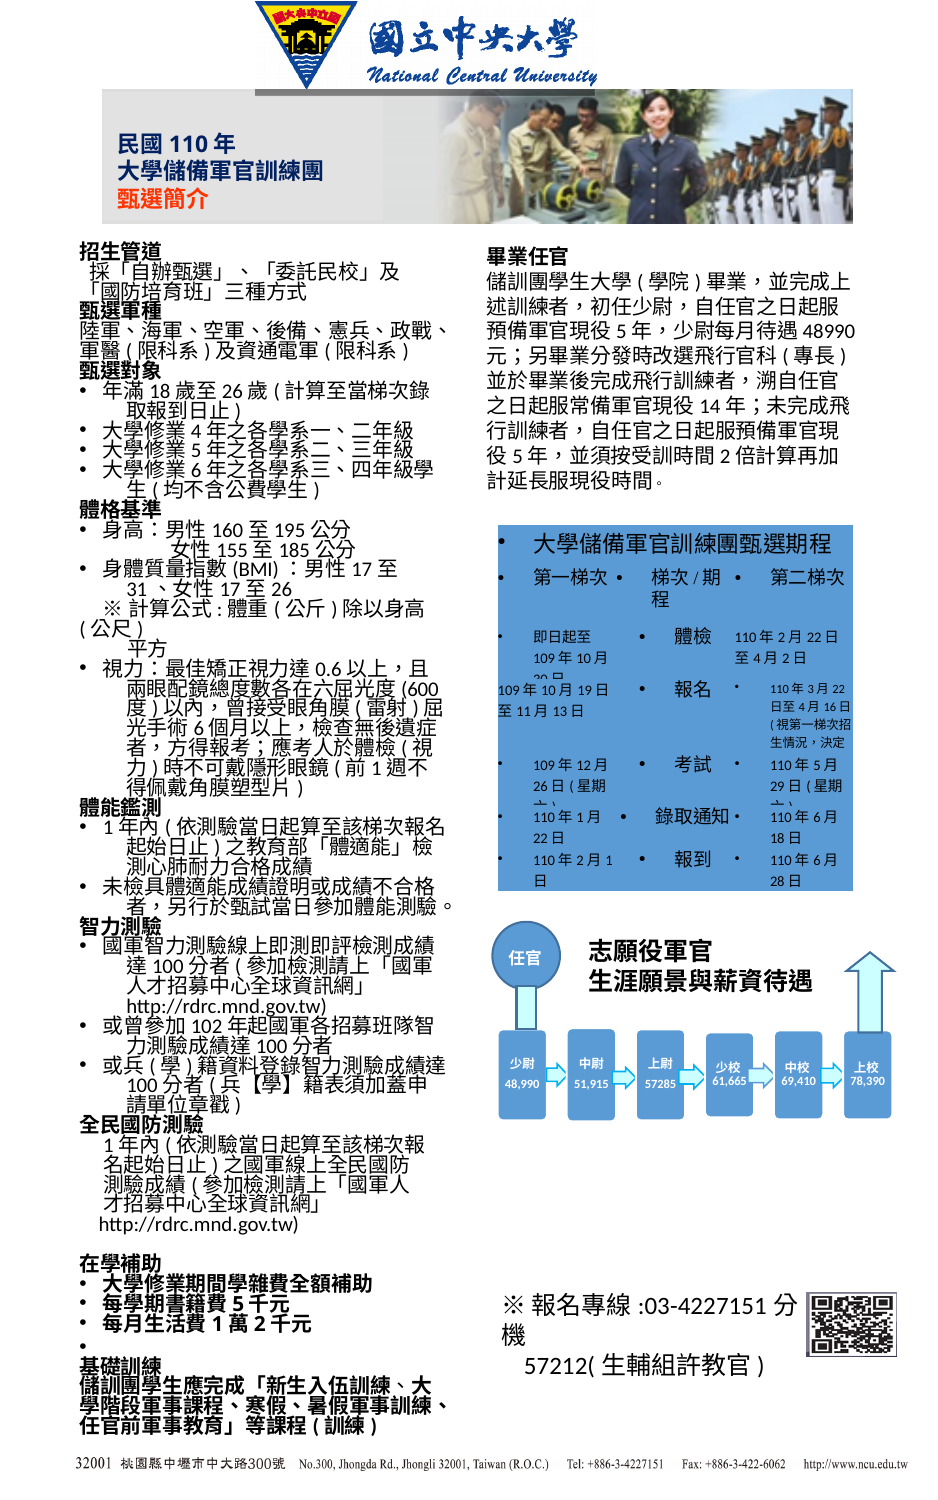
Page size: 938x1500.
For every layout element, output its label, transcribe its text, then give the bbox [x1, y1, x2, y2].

text_box 任官 [493, 940, 566, 976]
picture [102, 1, 853, 224]
list 招生管道 採「自辦甄選」、「委託民校」及 「國防培育班」三種方式 甄選軍種 陸軍、海軍、空軍、後備、憲兵、政戰、軍醫(限科系)及資通電軍(限科系) 甄選對象 年滿18歲至26歲(計算至當梯次錄取報到日止) 大學修業4年之各學系一、二年級 大學修業5年之各學系二、三年級 大學修業6年之各學系三、四年級學生(均不含公費學生) 體格基準 身高：男性160至195公分 女性155至185公分 身體質量指數(BMI)：男性17至31、女性17至26 ※計算公式:體重(公斤)除以身高(公尺) 平方 視力：最佳矯正視力達0.6以上，且兩眼配鏡總度數各在六屈光度(600度)以內，曾接受眼角膜(雷射)屈光手術6個月以上，檢查無後遺症者，方得報考；應考人於體檢(視力)時不可戴隱形眼鏡(前1週不得佩戴角膜塑型片) 體能鑑測 1年內(依測驗當日起算至該梯次報名起始日止)之教育部「體適能」檢測心肺耐力合格成績 未檢具體適能成績證明或成績不合格者，另行於甄試當日參加體能測驗。 智力測驗 國軍智力測驗線上即測即評檢測成績達100分者(參加檢測請上「國軍人才招募中心全球資訊網」http://rdrc.mnd.gov.tw) 或曾參加102年起國軍各招募班隊智力測驗成績達100分者 或兵(學)籍資料登錄智力測驗成績達100分者(兵【學】籍表須加蓋申請單位章戳) 全民國防測驗 1年內(依測驗當日起算至該梯次報 名起始日止)之國軍線上全民國防 測驗成績(參加檢測請上「國軍人 才招募中心全球資訊網」 http://rdrc.mnd.gov.tw) 在學補助 大學修業期間學雜費全額補助 每學期書籍費5千元 每月生活費1萬2千元 基礎訓練 儲訓團學生應完成「新生入伍訓練、大學階段軍事課程、寒假、暑假軍事訓練、任官前軍事教育」等課程(訓練) [64, 236, 463, 1458]
table_cell 110年1月22日 [498, 806, 616, 849]
table_cell 第二梯次 [735, 567, 853, 626]
table_cell 110年2月1日 [498, 849, 616, 891]
table_cell 110年2月22日至4月2日 [735, 626, 853, 679]
table_cell 報名 [616, 679, 735, 754]
text_box 少尉 48,990 [497, 1029, 548, 1121]
table_cell 考試 [616, 754, 735, 806]
table_cell 109年12月26日(星期六) [498, 754, 616, 806]
table_cell 110年5月29日(星期六) [735, 754, 853, 806]
table_cell 109年10月19日至11月13日 [498, 679, 616, 754]
text_box ※報名專線:03-4227151分機 57212(生輔組許教官) [485, 1281, 819, 1358]
text_box 民國110年 大學儲備軍官訓練團 甄選簡介 [102, 91, 383, 221]
text_box 上校78,390 [843, 1030, 893, 1120]
list 畢業任官 儲訓團學生大學(學院)畢業，並完成上述訓練者，初任少尉，自任官之日起服預備軍官現役5年，少尉每月待遇48990元；另畢業分發時改選飛行官科(專長)並於畢業後完成飛行訓練者，溯自任官之日起服常備軍官現役14年；未完成飛行訓練者，自任官之日起服預備軍官現役5年，並須按受訓時間2倍計算再加計延長服現役時間。 [471, 236, 871, 1457]
text_box [820, 1063, 843, 1088]
table_cell 報到 [616, 849, 735, 891]
table_cell 110年6月18日 [735, 806, 853, 849]
picture [73, 1457, 911, 1471]
text_box 少校61,665 [704, 1032, 755, 1118]
text_box [612, 1067, 635, 1089]
table_cell 體檢 [616, 626, 735, 679]
picture [806, 1292, 897, 1357]
text_box [678, 1065, 704, 1089]
table_cell 即日起至109年10月30日 [498, 626, 616, 679]
table_cell 110年6月28日 [735, 849, 853, 891]
text_box 上尉 57285 [635, 1029, 686, 1121]
text_box [499, 976, 554, 1029]
text_box [747, 1063, 773, 1088]
text_box [546, 1063, 566, 1086]
table_header 大學儲備軍官訓練團甄選期程 [498, 525, 853, 567]
table_cell 110年3月22日至4月16日(視第一梯次招生情況，決定是否辦理) [735, 679, 853, 754]
text_box [846, 952, 894, 1033]
table_cell 錄取通知 [616, 806, 735, 849]
table_cell 梯次/期程 [616, 567, 735, 626]
text_box 中尉 51,915 [566, 1028, 617, 1122]
text_box [496, 921, 557, 940]
table_cell 第一梯次 [498, 567, 616, 626]
text_box 中校69,410 [773, 1030, 824, 1120]
text_box 志願役軍官 生涯願景與薪資待遇 [573, 928, 837, 1004]
